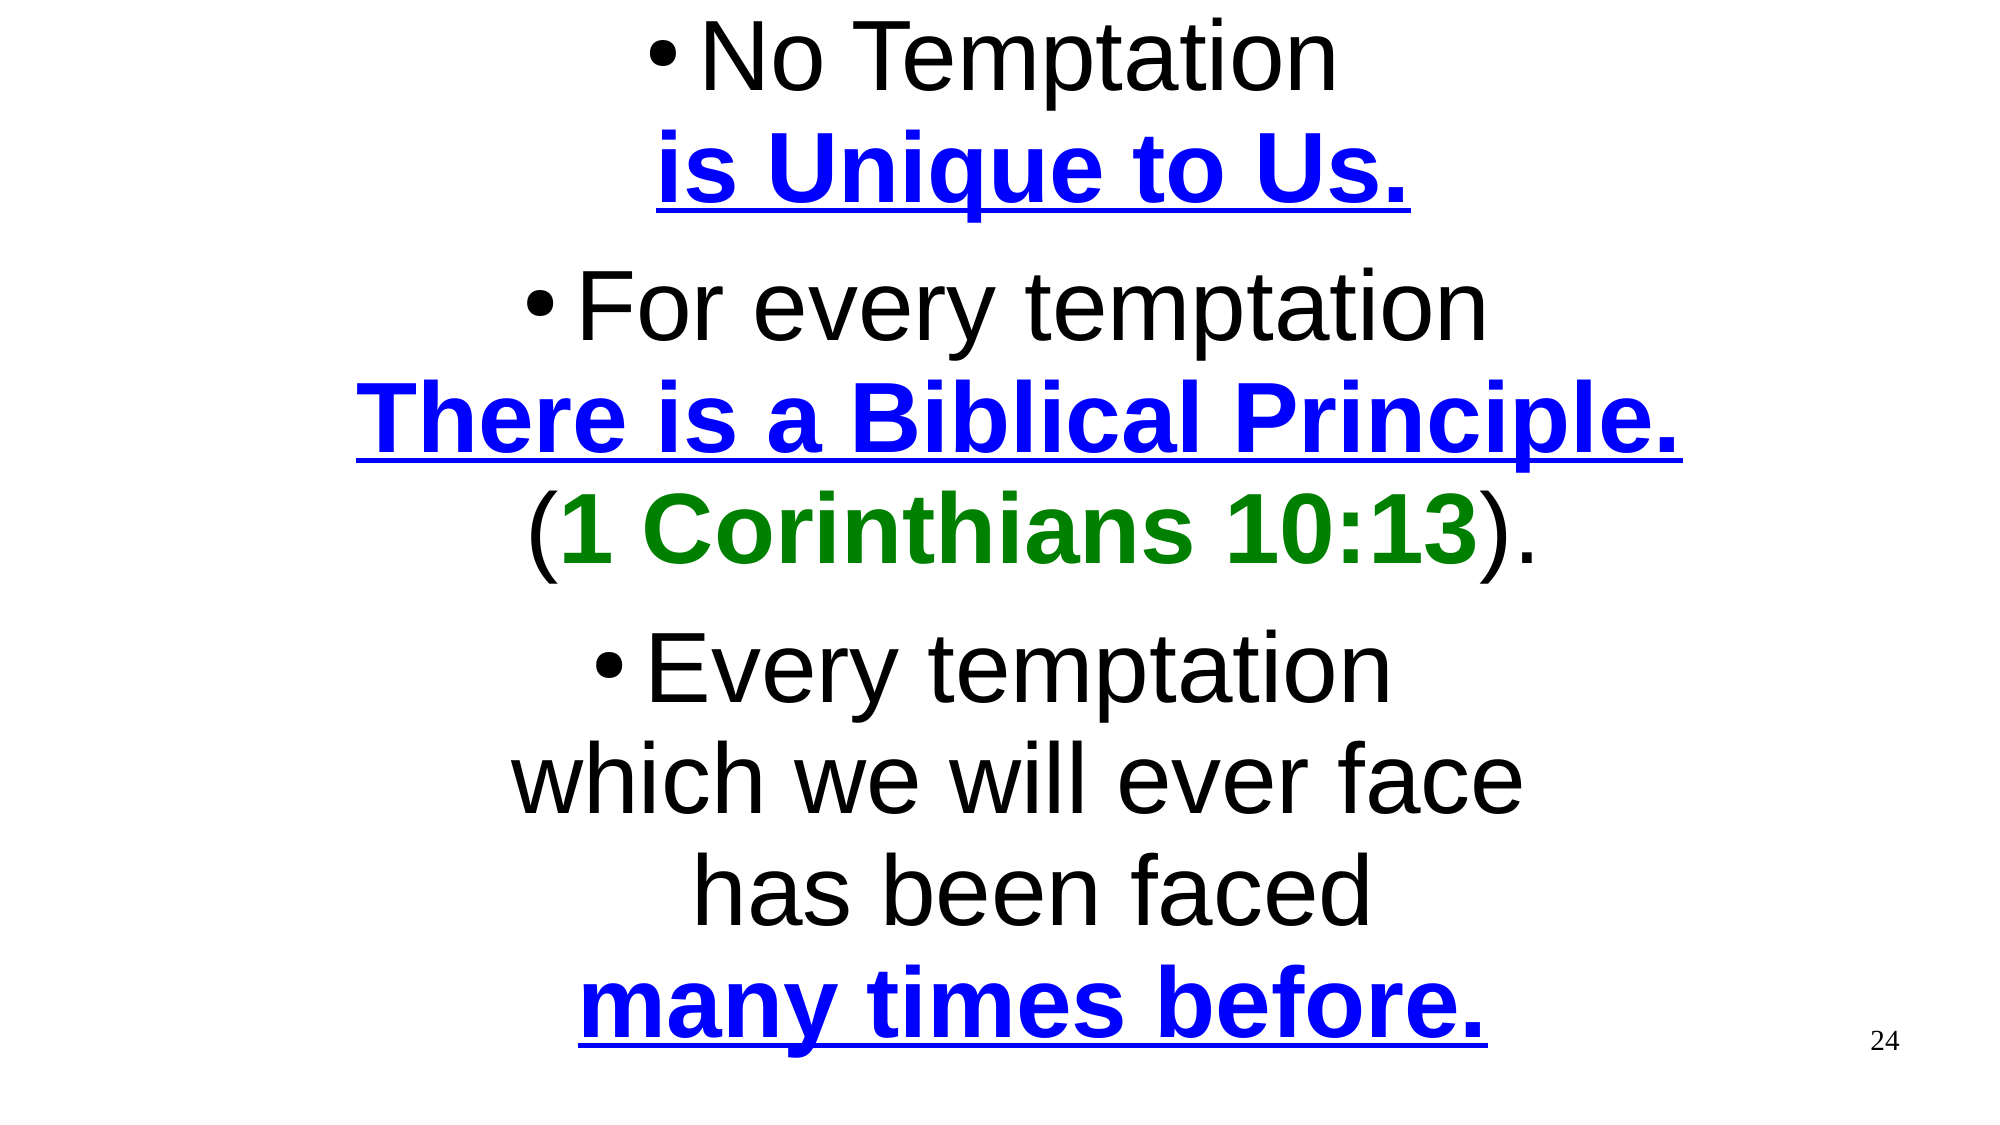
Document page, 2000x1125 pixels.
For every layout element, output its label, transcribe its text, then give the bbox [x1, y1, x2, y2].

list No Temptation is Unique to Us. For every temptation There is a Biblical Principle. (1 Corinthians 10:13). Every temptation which we will ever face has been faced many times before. [0, 0, 1996, 1123]
